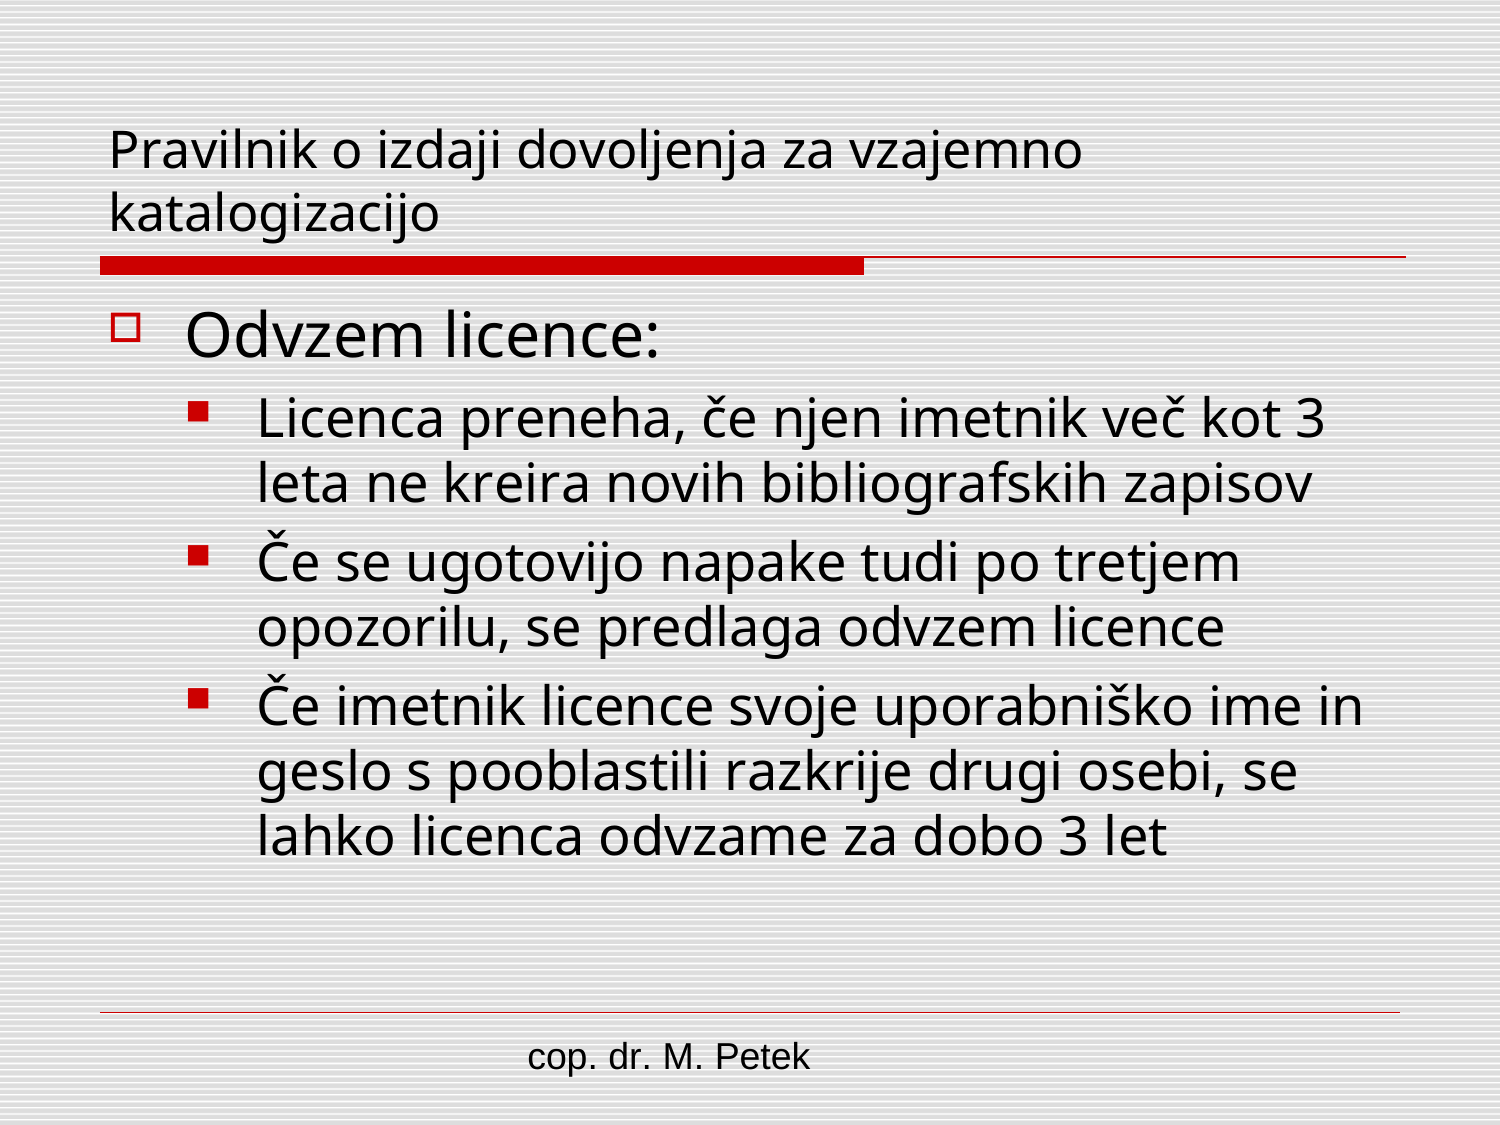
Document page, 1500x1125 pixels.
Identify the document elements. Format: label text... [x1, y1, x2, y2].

list Odvzem licence: Licenca preneha, če njen imetnik več kot 3 leta ne kreira novih bibliografskih zapisov Če se ugotovijo napake tudi po tretjem opozorilu, se predlaga odvzem licence Če imetnik licence svoje uporabniško ime in geslo s pooblastili razkrije drugi osebi, se lahko licenca odvzame za dobo 3 let [92, 287, 1406, 988]
title Pravilnik o izdaji dovoljenja za vzajemno katalogizacijo [94, 49, 1407, 250]
picture [0, 0, 1500, 1125]
